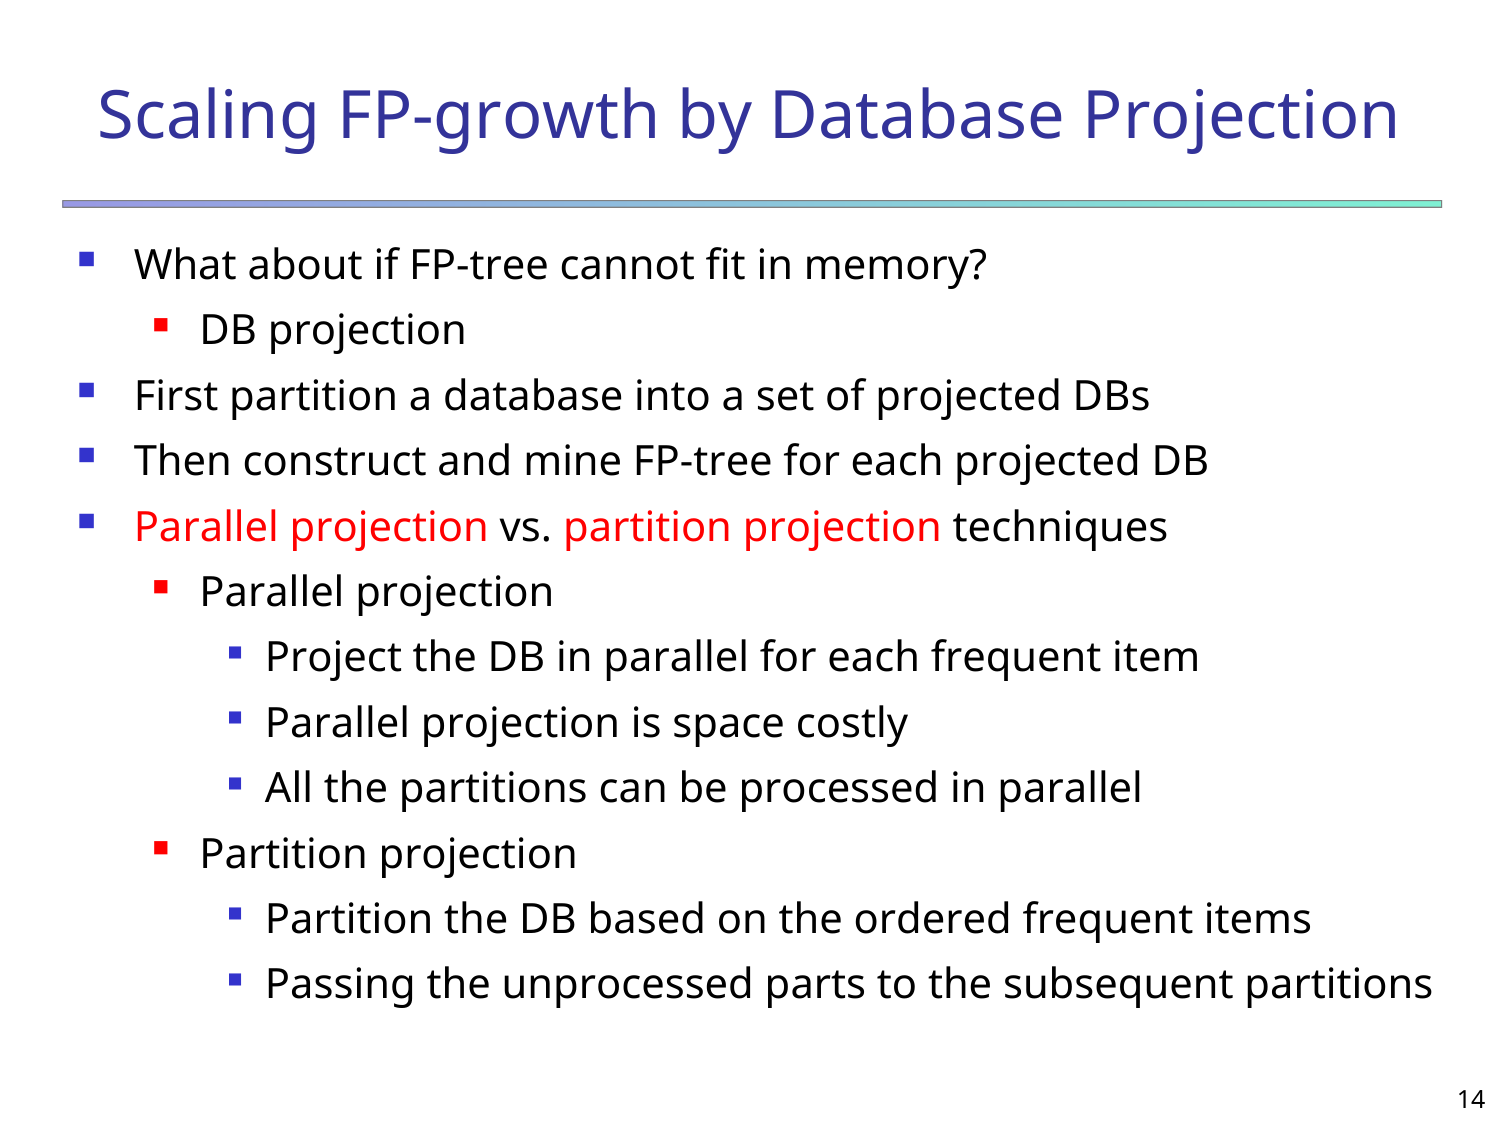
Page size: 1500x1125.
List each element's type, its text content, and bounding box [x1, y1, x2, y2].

text_box <number> [1187, 1062, 1500, 1125]
list What about if FP-tree cannot fit in memory? DB projection First partition a database into a set of projected DBs Then construct and mine FP-tree for each projected DB Parallel projection vs. partition projection techniques Parallel projection Project the DB in parallel for each frequent item Parallel projection is space costly All the partitions can be processed in parallel Partition projection Partition the DB based on the ordered frequent items Passing the unprocessed parts to the subsequent partitions [62, 224, 1450, 1065]
title Scaling FP-growth by Database Projection [62, 24, 1438, 200]
